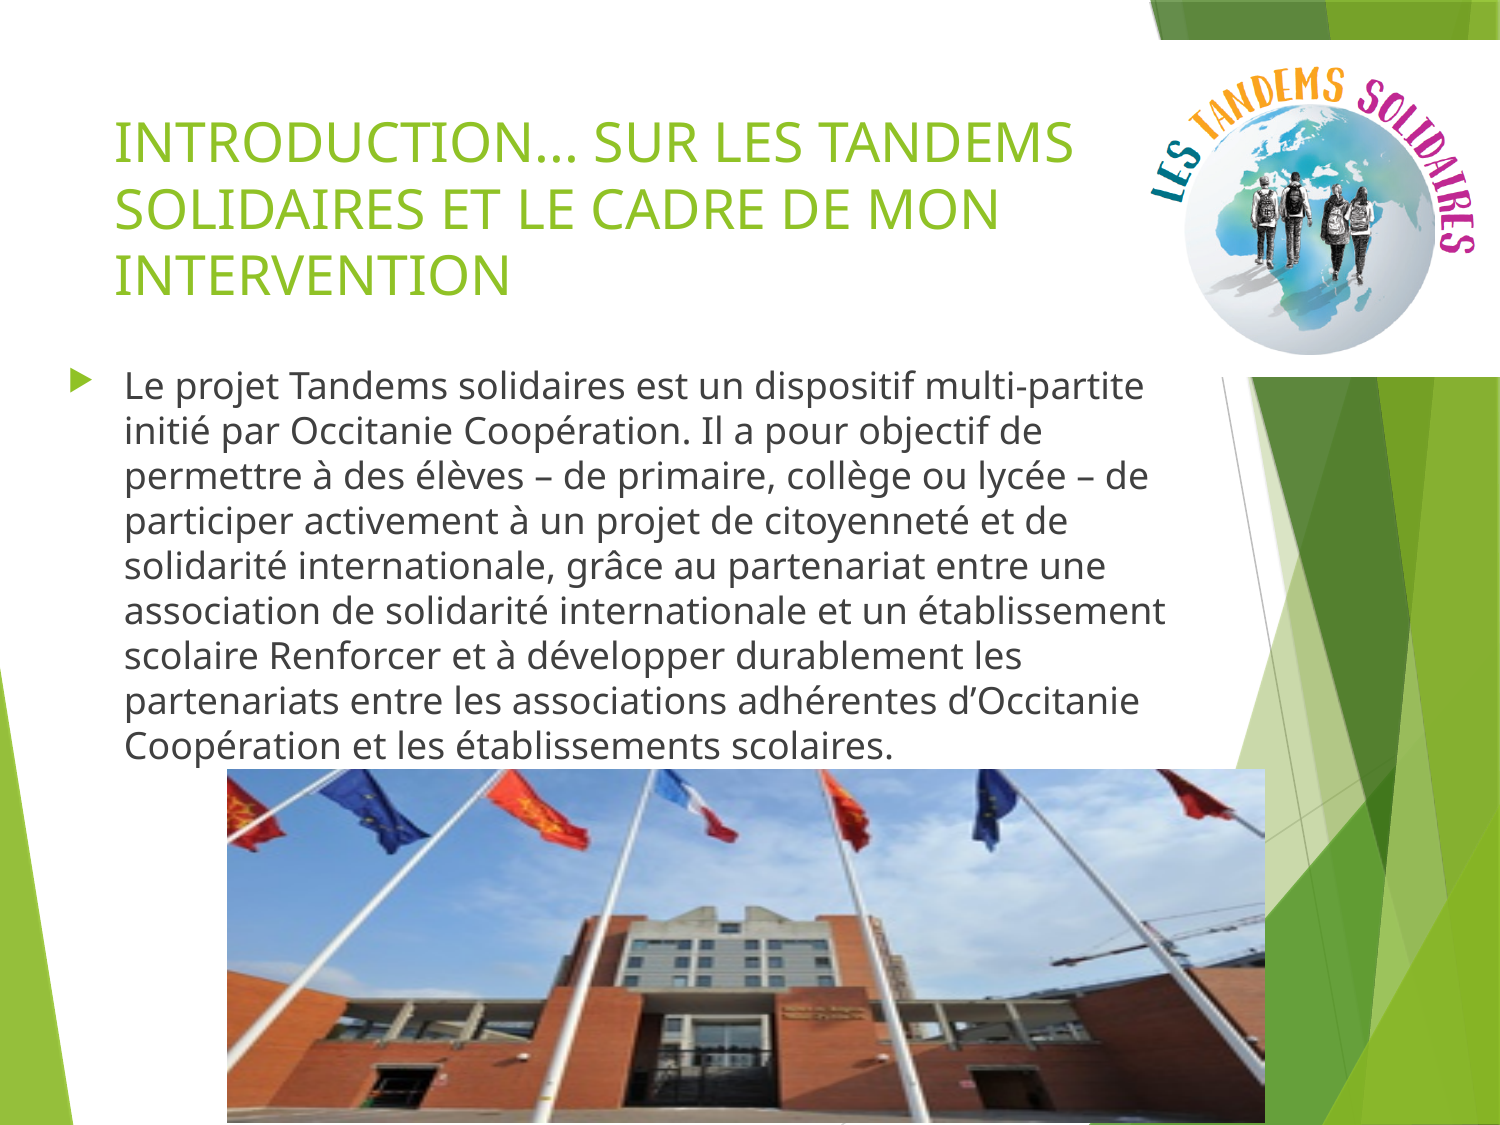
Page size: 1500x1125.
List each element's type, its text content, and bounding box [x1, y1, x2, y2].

picture [1116, 40, 1500, 377]
picture [227, 769, 1265, 1123]
list Le projet Tandems solidaires est un dispositif multi-partite initié par Occitanie Coopération. Il a pour objectif de permettre à des élèves – de primaire, collège ou lycée – de participer activement à un projet de citoyenneté et de solidarité internationale, grâce au partenariat entre une association de solidarité internationale et un établissement scolaire Renforcer et à développer durablement les partenariats entre les associations adhérentes d’Occitanie Coopération et les établissements scolaires. [52, 354, 1217, 992]
title INTRODUCTION... SUR LES TANDEMS SOLIDAIRES ET LE CADRE DE MON INTERVENTION [99, 99, 1116, 317]
